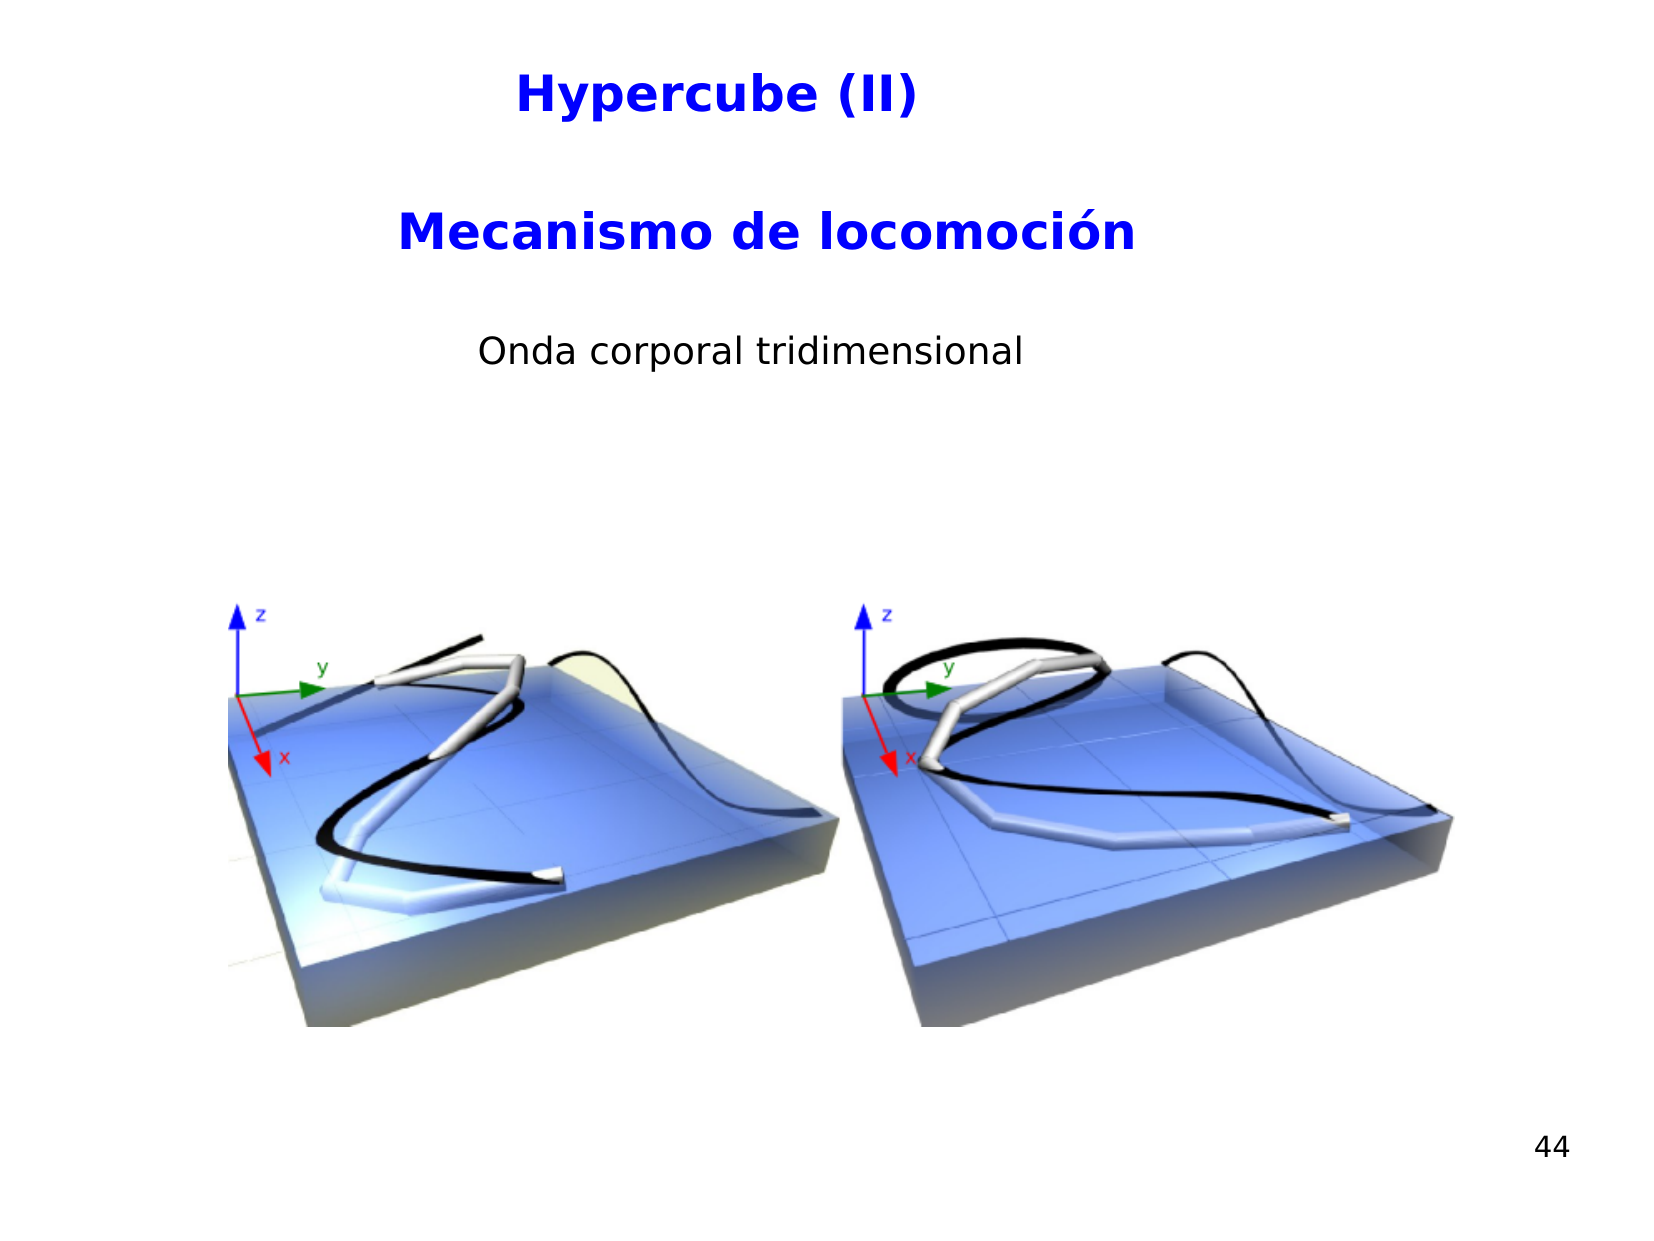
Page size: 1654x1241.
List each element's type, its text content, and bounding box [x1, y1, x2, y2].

text_box Mecanismo de locomoción [383, 195, 1153, 269]
text_box Hypercube (II) [500, 57, 935, 131]
picture [228, 566, 1455, 1027]
text_box Onda corporal tridimensional [450, 322, 1053, 382]
